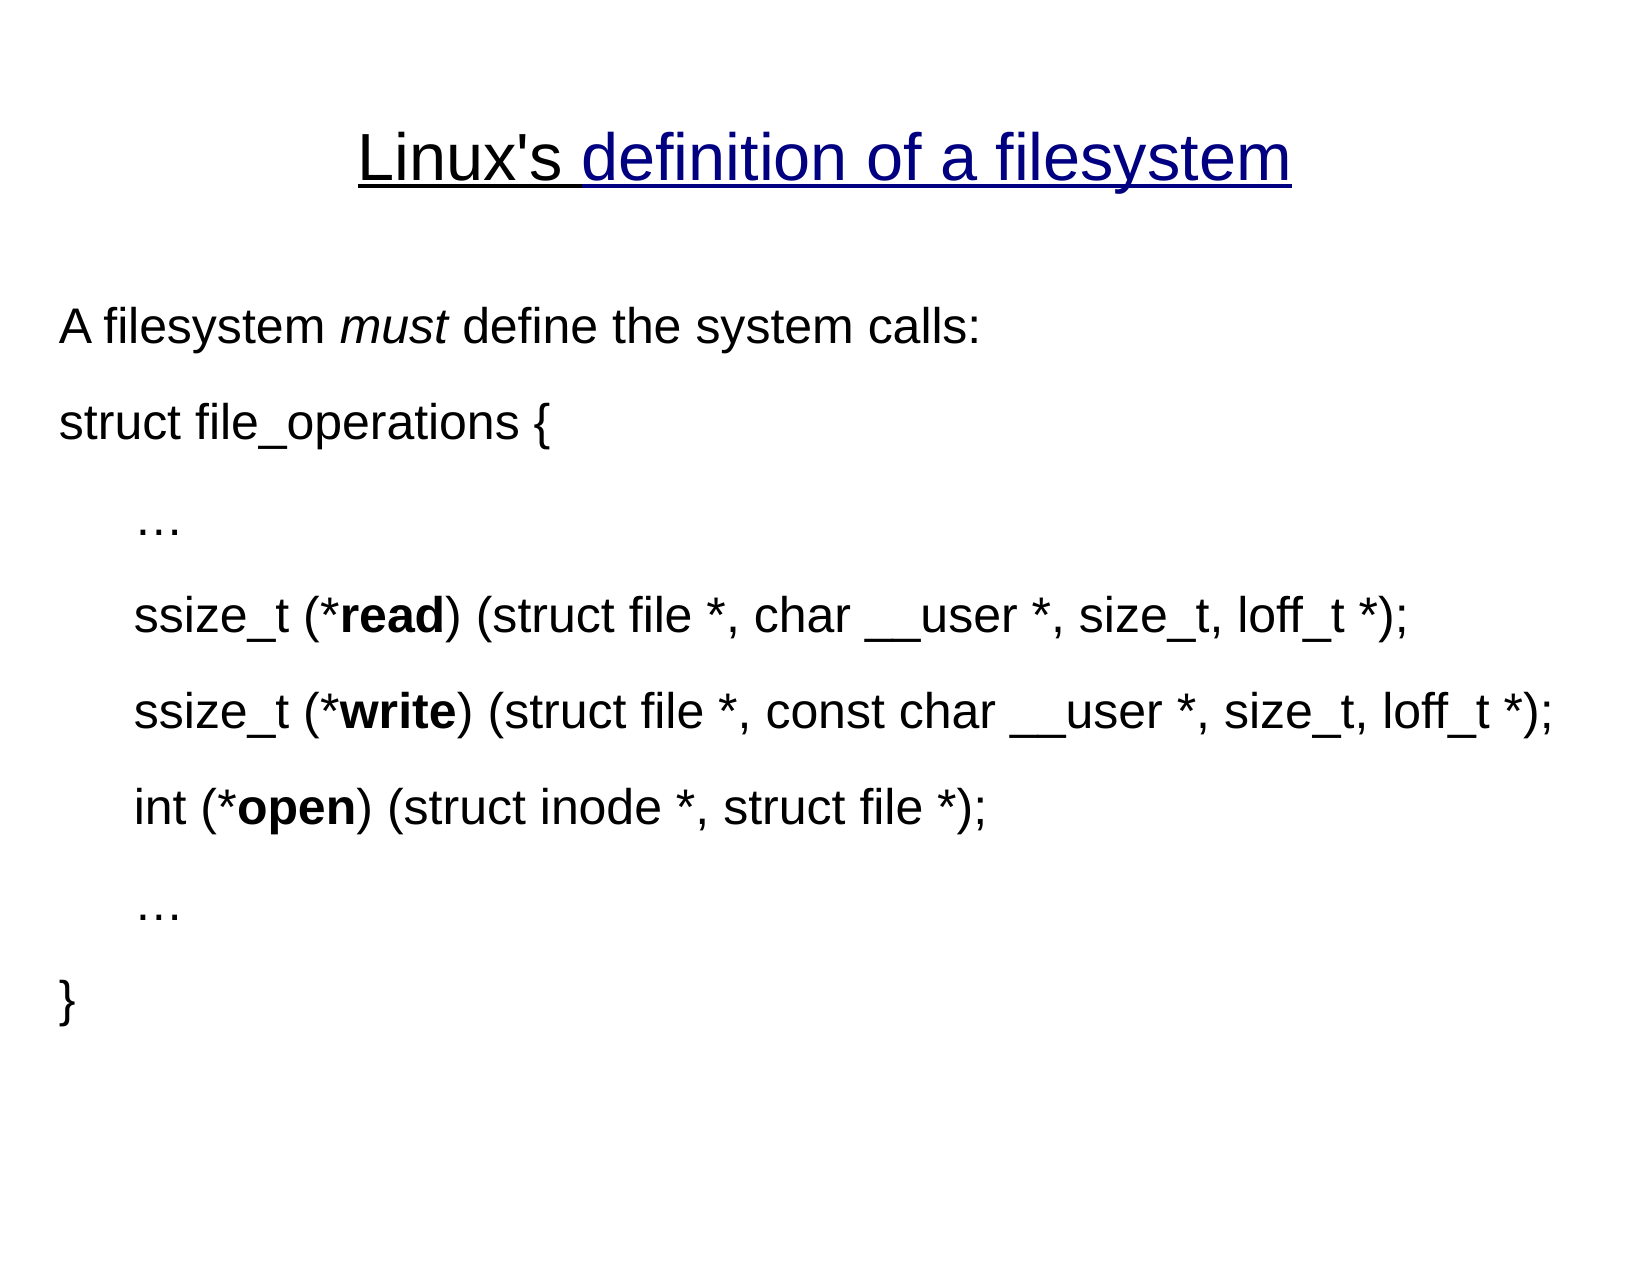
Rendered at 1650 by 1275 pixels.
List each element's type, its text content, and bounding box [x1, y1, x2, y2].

list A filesystem must define the system calls: struct file_operations { … ssize_t (*read) (struct file *, char __user *, size_t, loff_t *); ssize_t (*write) (struct file *, const char __user *, size_t, loff_t *); int (*open) (struct inode *, struct file *); … } [59, 298, 1568, 1111]
title Linux's definition of a filesystem [82, 50, 1568, 264]
